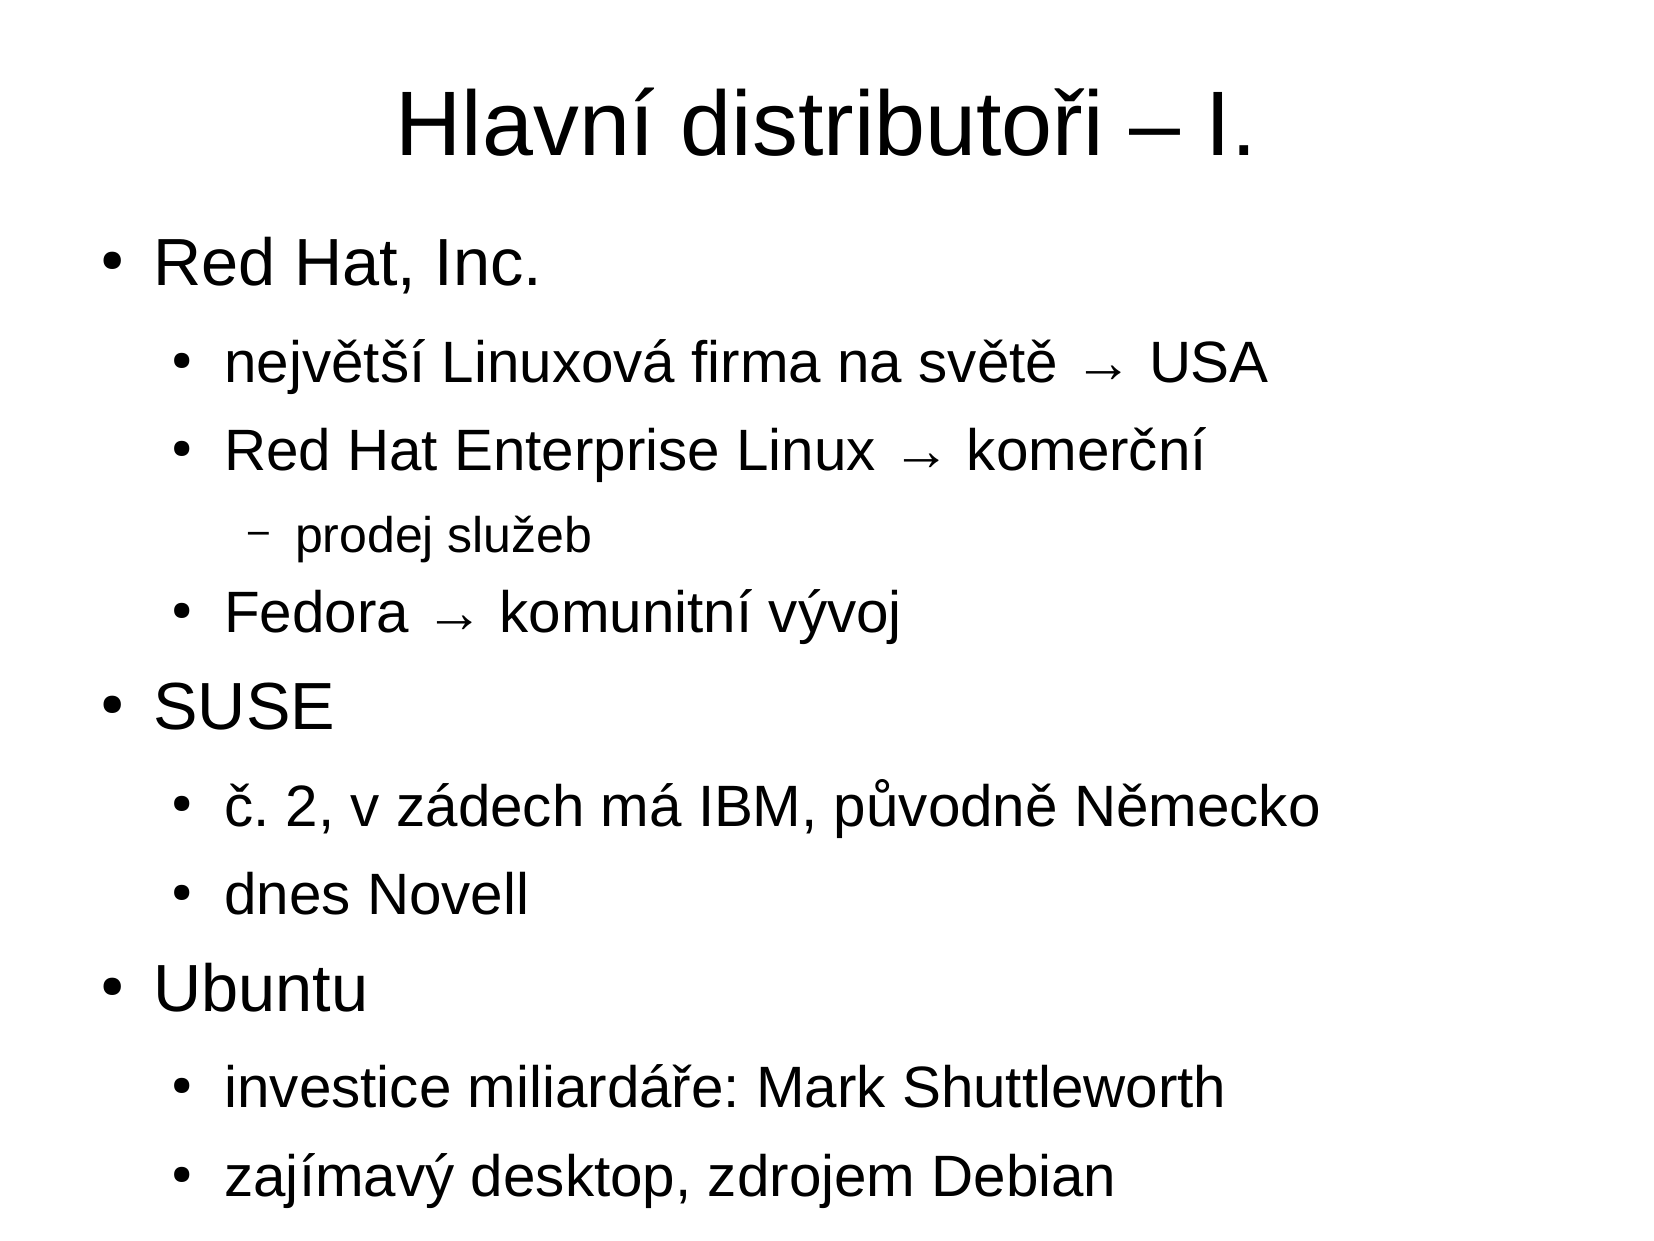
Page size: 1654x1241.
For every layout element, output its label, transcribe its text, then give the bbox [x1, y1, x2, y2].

list Red Hat, Inc. největší Linuxová firma na světě → USA Red Hat Enterprise Linux → komerční prodej služeb Fedora → komunitní vývoj SUSE č. 2, v zádech má IBM, původně Německo dnes Novell Ubuntu investice miliardáře: Mark Shuttleworth zajímavý desktop, zdrojem Debian [82, 225, 1571, 1209]
title Hlavní distributoři – I. [82, 27, 1571, 220]
